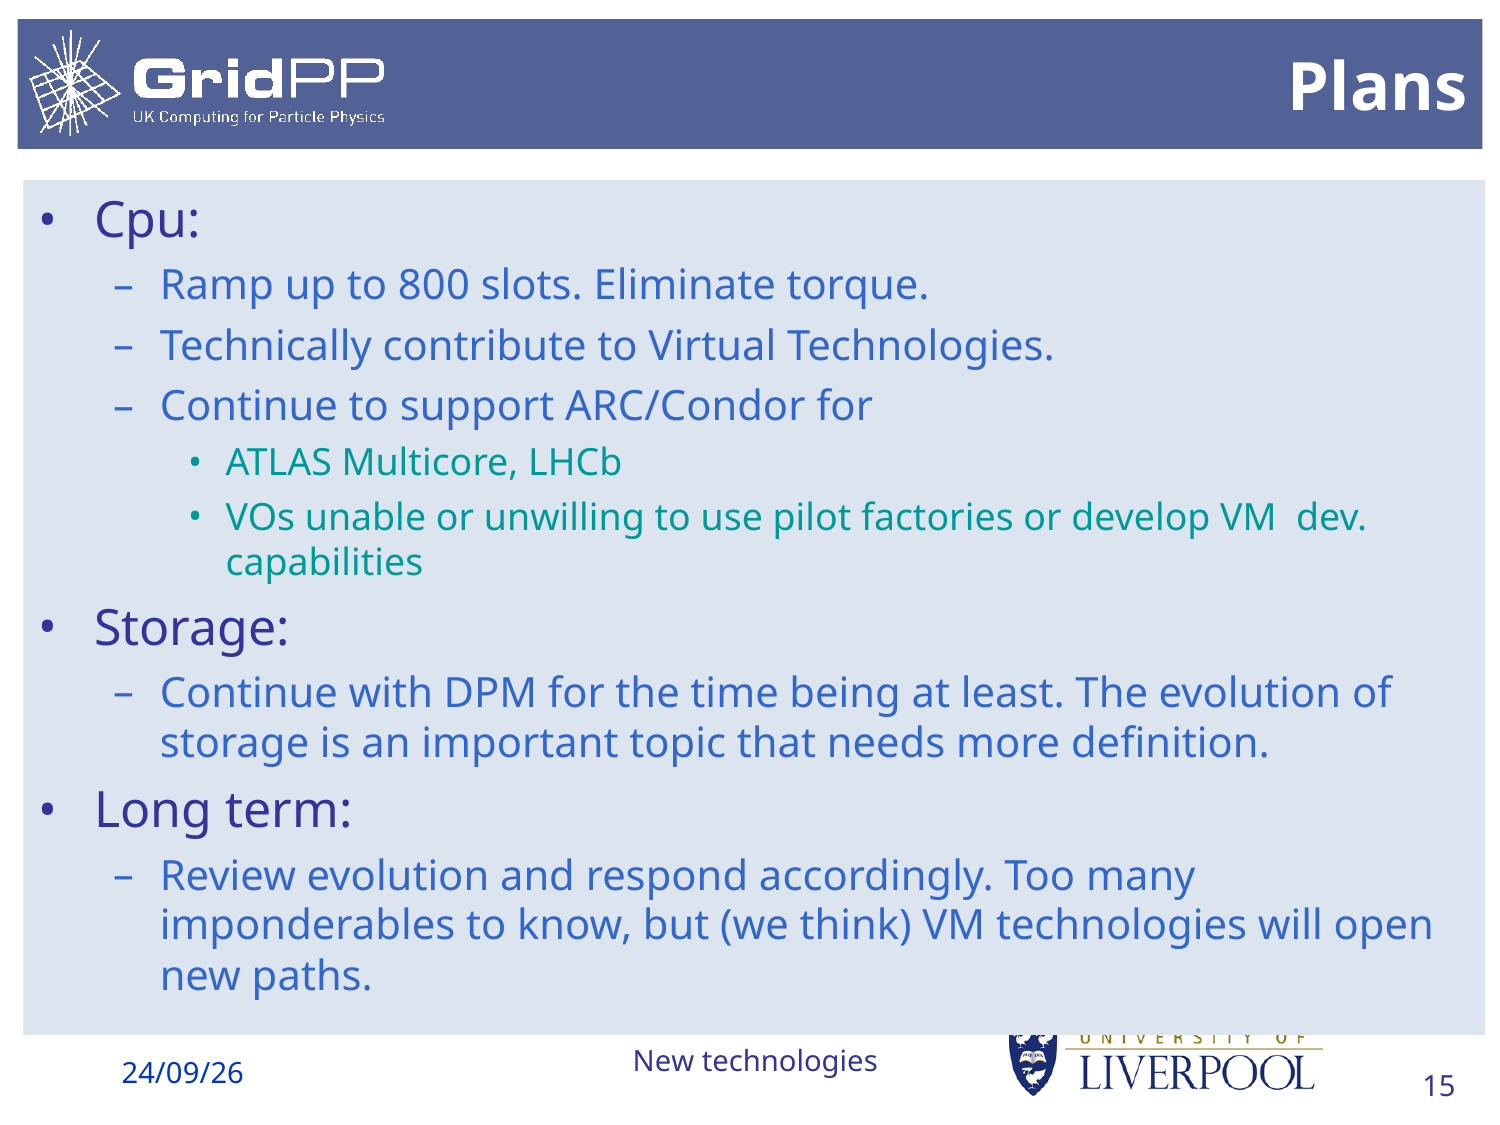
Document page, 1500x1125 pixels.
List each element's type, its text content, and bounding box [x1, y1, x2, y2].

picture [1009, 1035, 1323, 1096]
text_box 12/04/16 [29, 1046, 337, 1095]
text_box <number> [1388, 1059, 1471, 1094]
list Cpu: Ramp up to 800 slots. Eliminate torque. Technically contribute to Virtual Technologies. Continue to support ARC/Condor for ATLAS Multicore, LHCb VOs unable or unwilling to use pilot factories or develop VM dev. capabilities Storage: Continue with DPM for the time being at least. The evolution of storage is an important topic that needs more definition. Long term: Review evolution and respond accordingly. Too many imponderables to know, but (we think) VM technologies will open new paths. [23, 179, 1486, 1035]
title Plans [513, 19, 1483, 149]
picture [29, 30, 384, 136]
text_box New technologies [536, 1034, 975, 1094]
